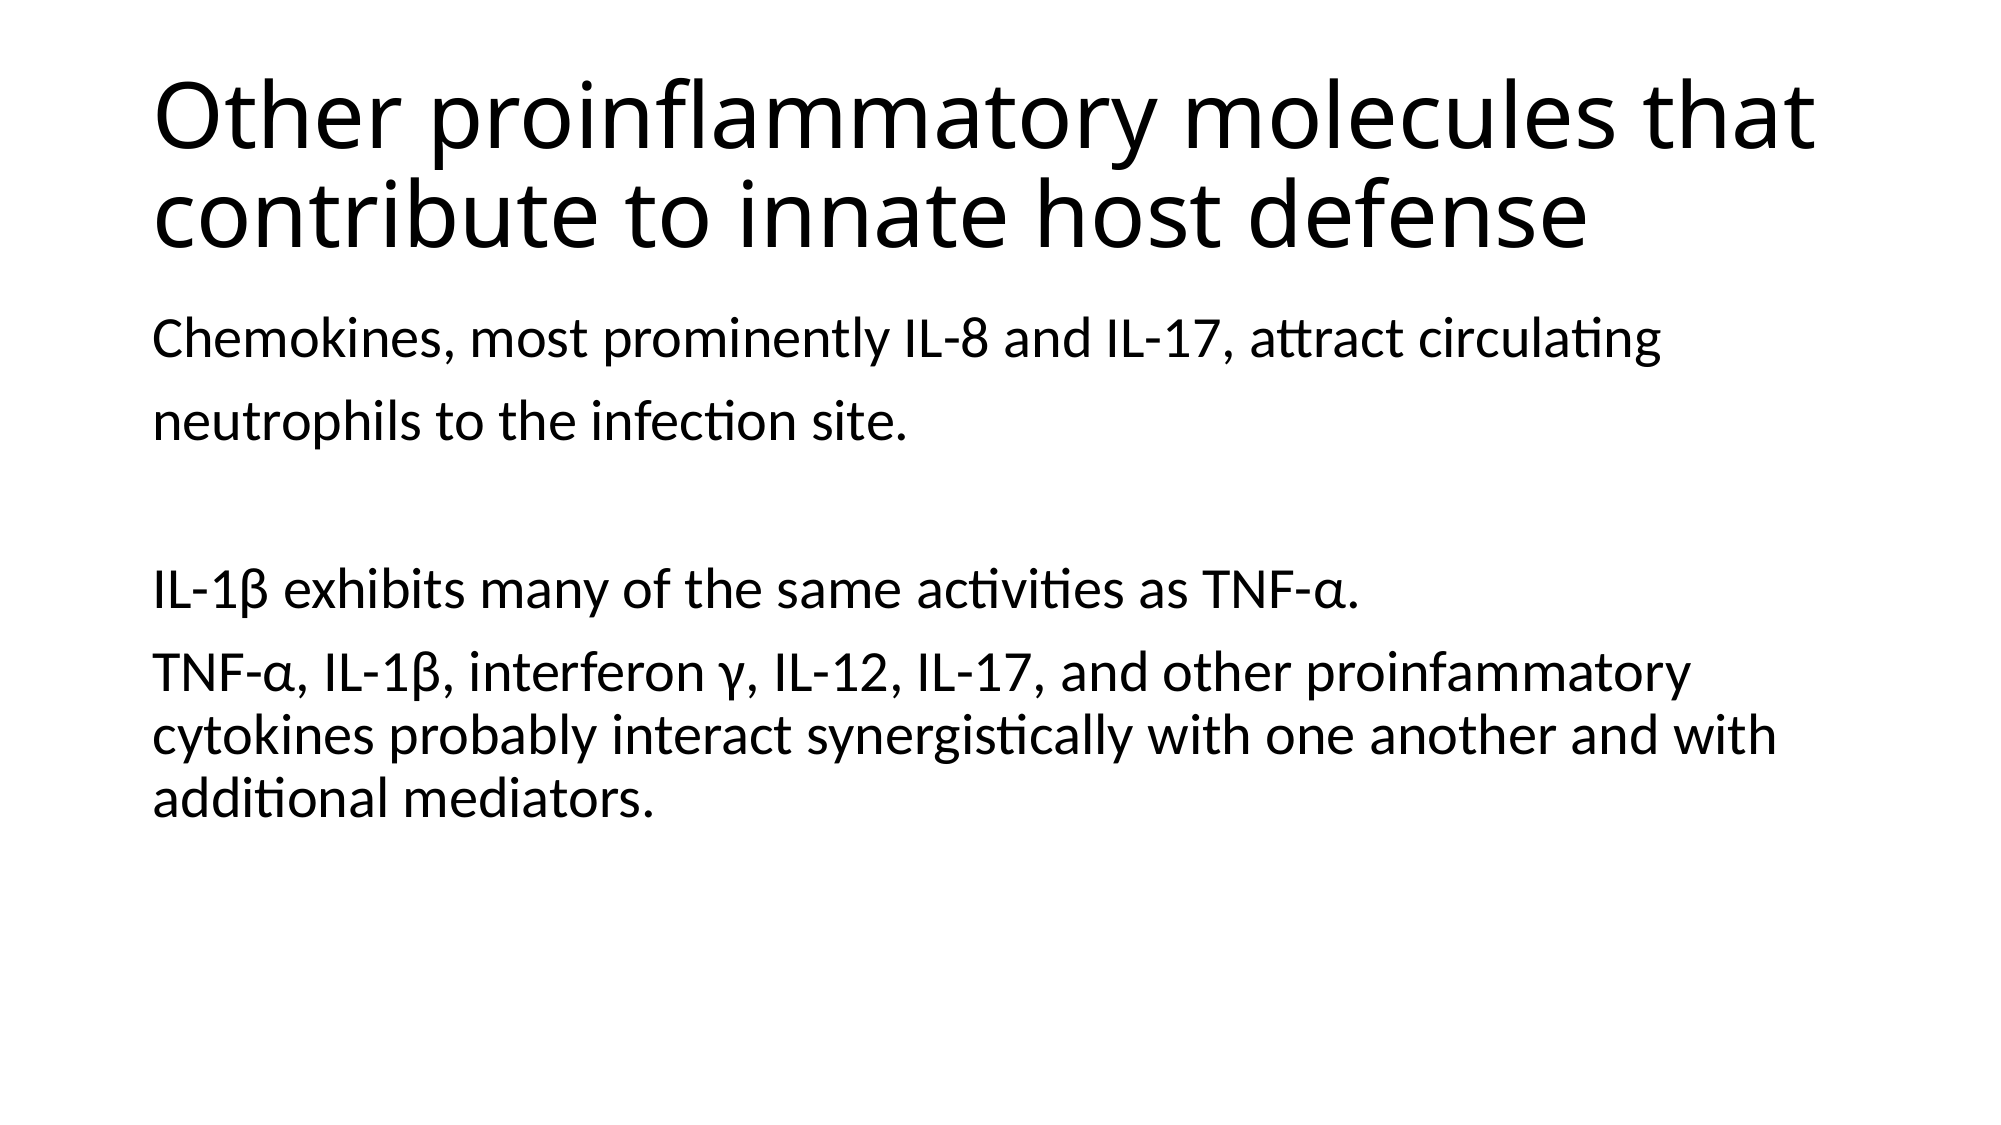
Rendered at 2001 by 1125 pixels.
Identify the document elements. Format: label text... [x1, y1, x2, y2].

title Other proinflammatory molecules that contribute to innate host defense [137, 59, 1863, 278]
list Chemokines, most prominently IL-8 and IL-17, attract circulating neutrophils to the infection site. IL-1β exhibits many of the same activities as TNF-α. TNF-α, IL-1β, interferon γ, IL-12, IL-17, and other proinfammatory cytokines probably interact synergistically with one another and with additional mediators. [137, 299, 1863, 1014]
